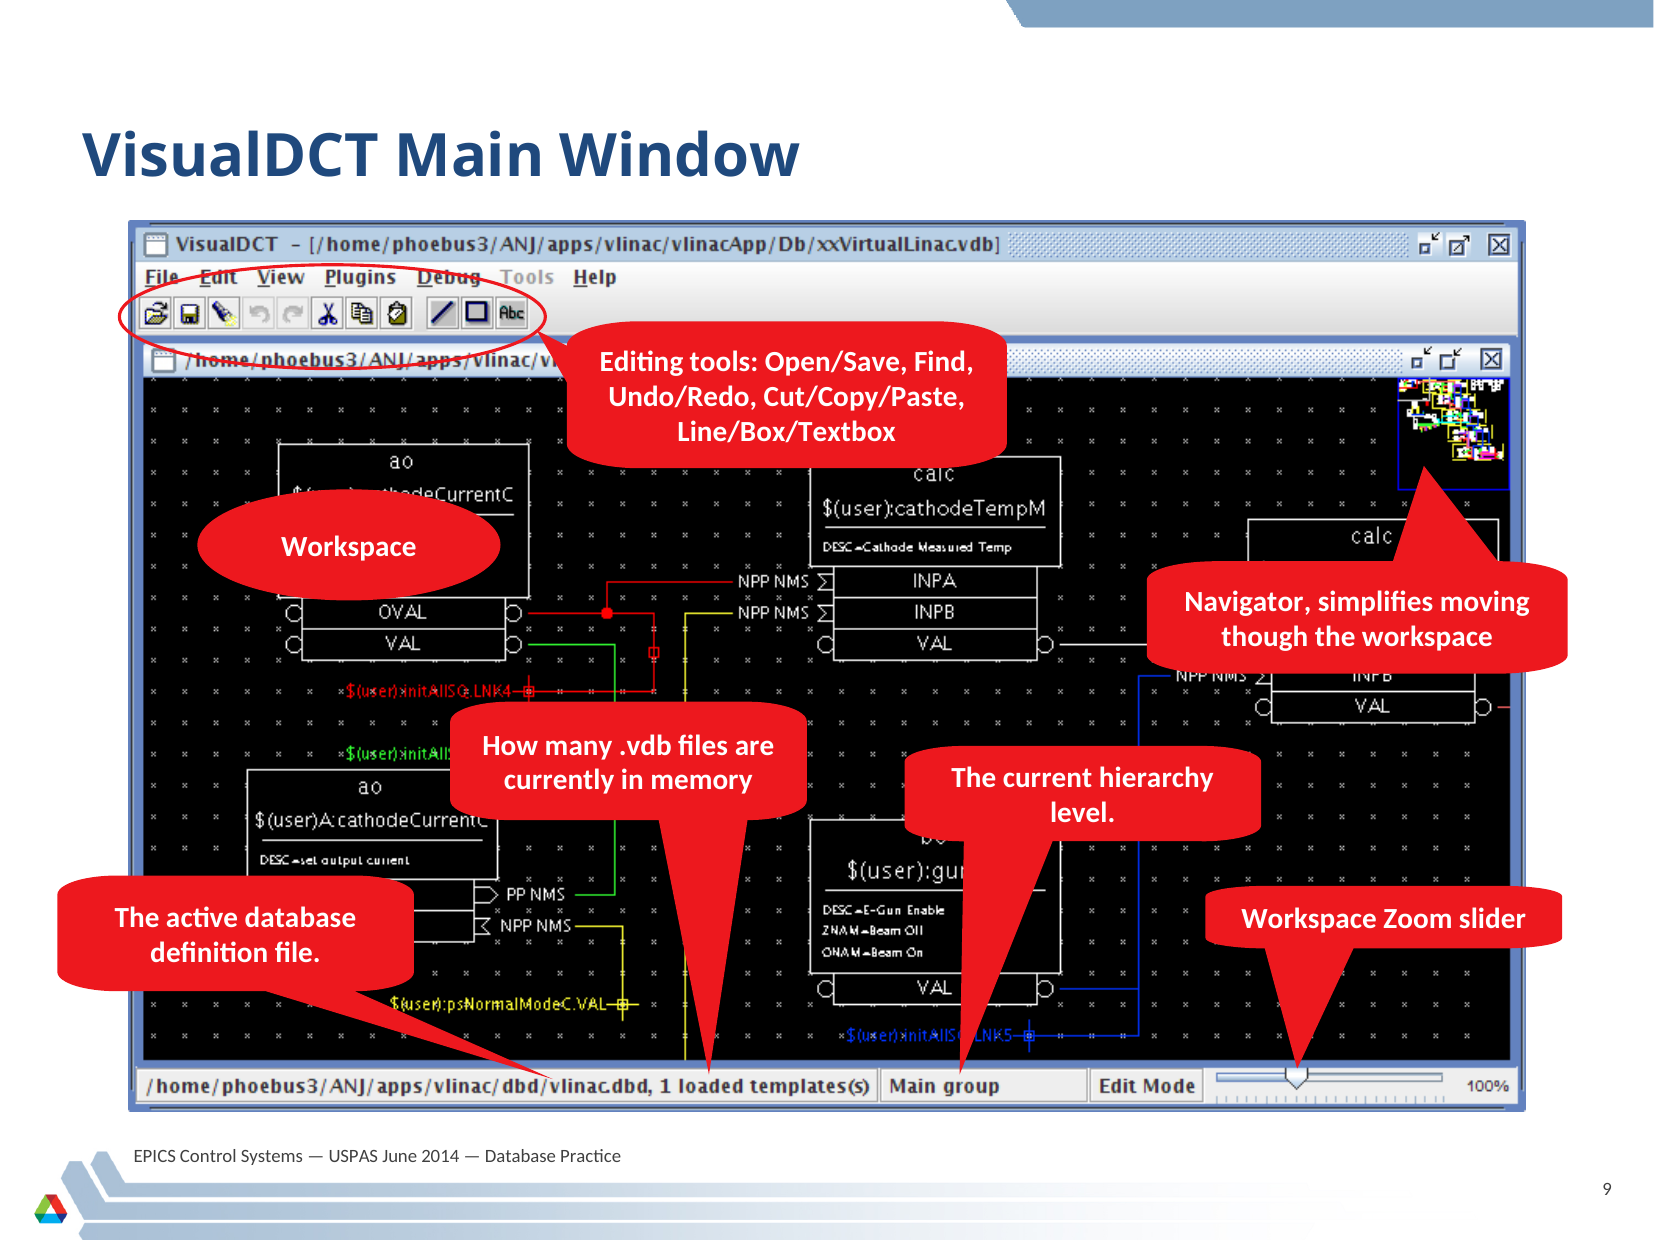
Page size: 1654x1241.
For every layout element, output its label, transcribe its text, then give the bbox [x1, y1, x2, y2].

text_box How many .vdb files are currently in memory [450, 701, 807, 1075]
text_box Workspace Zoom slider [1205, 885, 1563, 1069]
picture [128, 267, 543, 367]
text_box Editing tools: Open/Save, Find, Undo/Redo, Cut/Copy/Paste, Line/Box/Textbox [536, 321, 1007, 469]
text_box Workspace [198, 490, 499, 599]
title VisualDCT Main Window [82, 49, 1571, 257]
text_box Navigator, simplifies moving though the workspace [1146, 465, 1568, 674]
text_box The current hierarchy level. [904, 745, 1262, 1075]
text_box The active database definition file. [57, 875, 553, 1080]
picture [128, 220, 1526, 1112]
picture [0, 1143, 1654, 1240]
picture [0, 0, 1654, 29]
